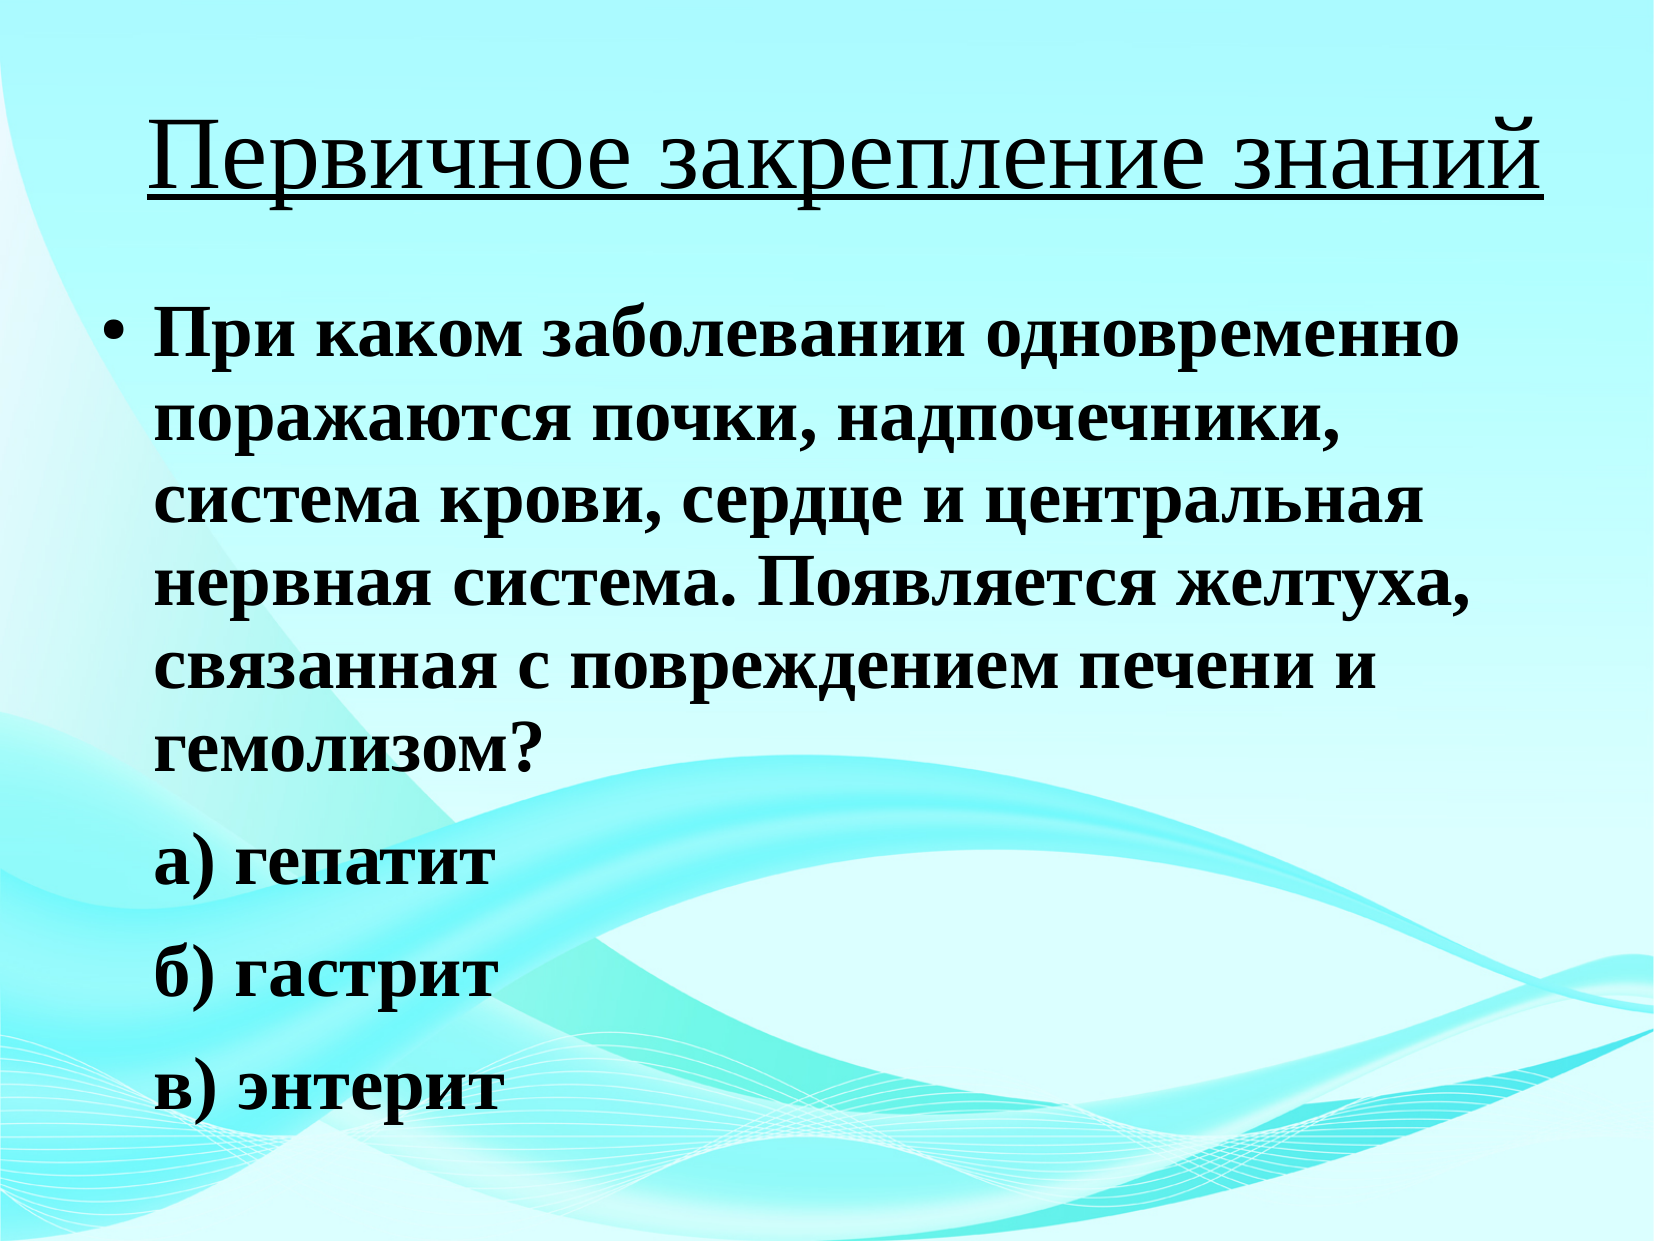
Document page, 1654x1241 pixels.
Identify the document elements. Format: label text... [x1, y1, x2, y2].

title Первичное закрепление знаний [82, 49, 1571, 257]
picture [0, 0, 1654, 1241]
list При каком заболевании одновременно поражаются почки, надпочечники, система крови, сердце и центральная нервная система. Появляется желтуха, связанная с повреждением печени и гемолизом? а) гепатит б) гастрит в) энтерит [82, 290, 1571, 1126]
